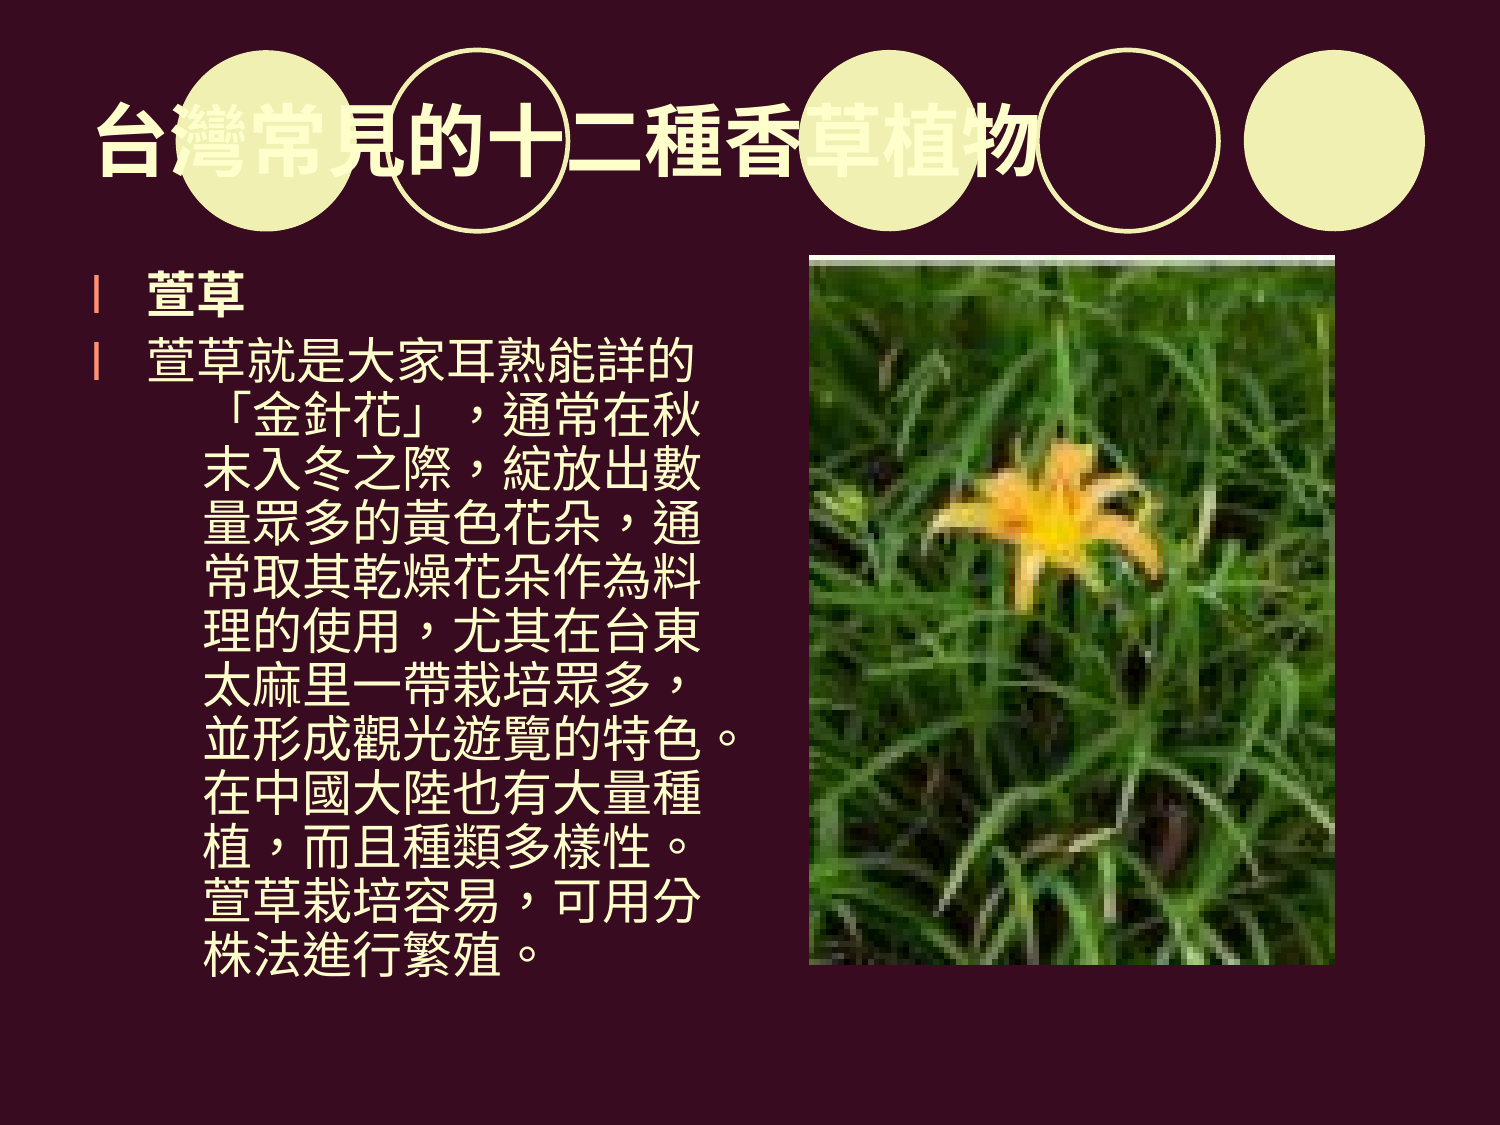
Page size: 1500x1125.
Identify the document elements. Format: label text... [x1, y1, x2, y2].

chart [809, 255, 1335, 965]
list 萱草 萱草就是大家耳熟能詳的「金針花」，通常在秋末入冬之際，綻放出數量眾多的黃色花朵，通常取其乾燥花朵作為料理的使用，尤其在台東太麻里一帶栽培眾多，並形成觀光遊覽的特色。在中國大陸也有大量種植，而且種類多樣性。萱草栽培容易，可用分株法進行繁殖。 [75, 262, 738, 1006]
title 台灣常見的十二種香草植物 [75, 45, 1426, 233]
